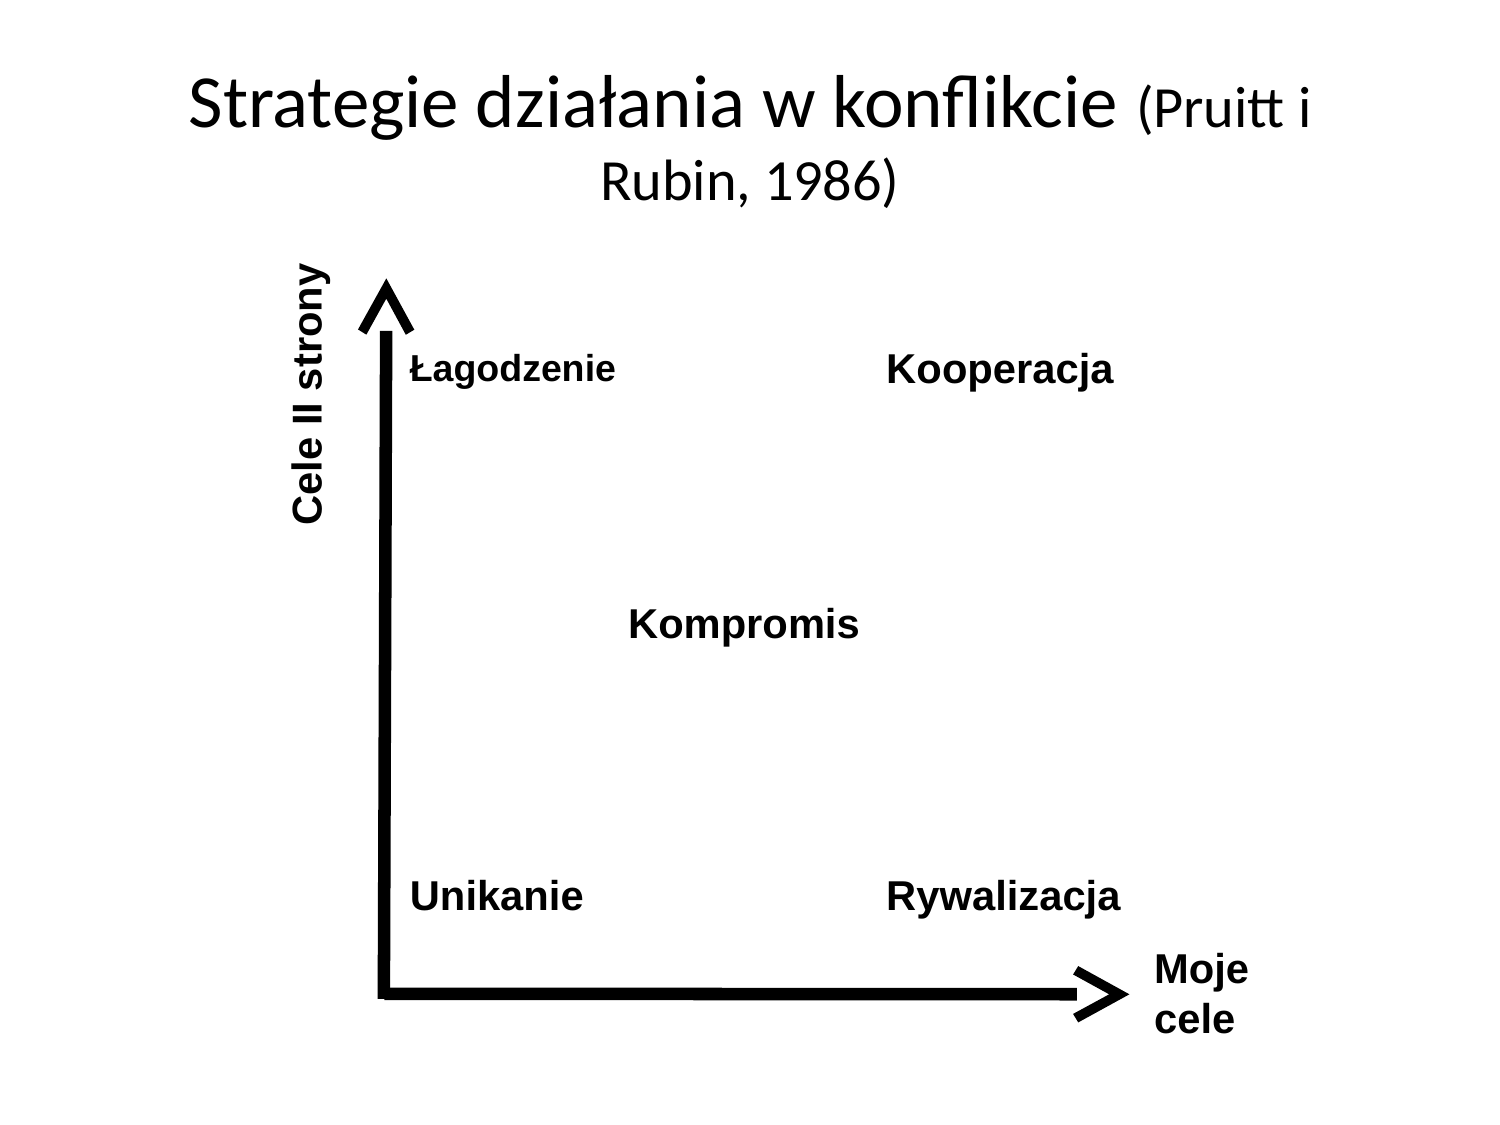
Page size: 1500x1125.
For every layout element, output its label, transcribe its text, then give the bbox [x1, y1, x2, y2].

text_box Rywalizacja [871, 861, 1147, 927]
title Strategie działania w konflikcie (Pruitt i Rubin, 1986) [148, 45, 1352, 233]
text_box Unikanie [395, 861, 624, 927]
text_box Moje cele [1139, 934, 1338, 1049]
text_box Łagodzenie [395, 336, 651, 397]
text_box Kompromis [613, 589, 877, 654]
text_box Kooperacja [871, 334, 1136, 400]
text_box Cele II strony [272, 242, 338, 541]
